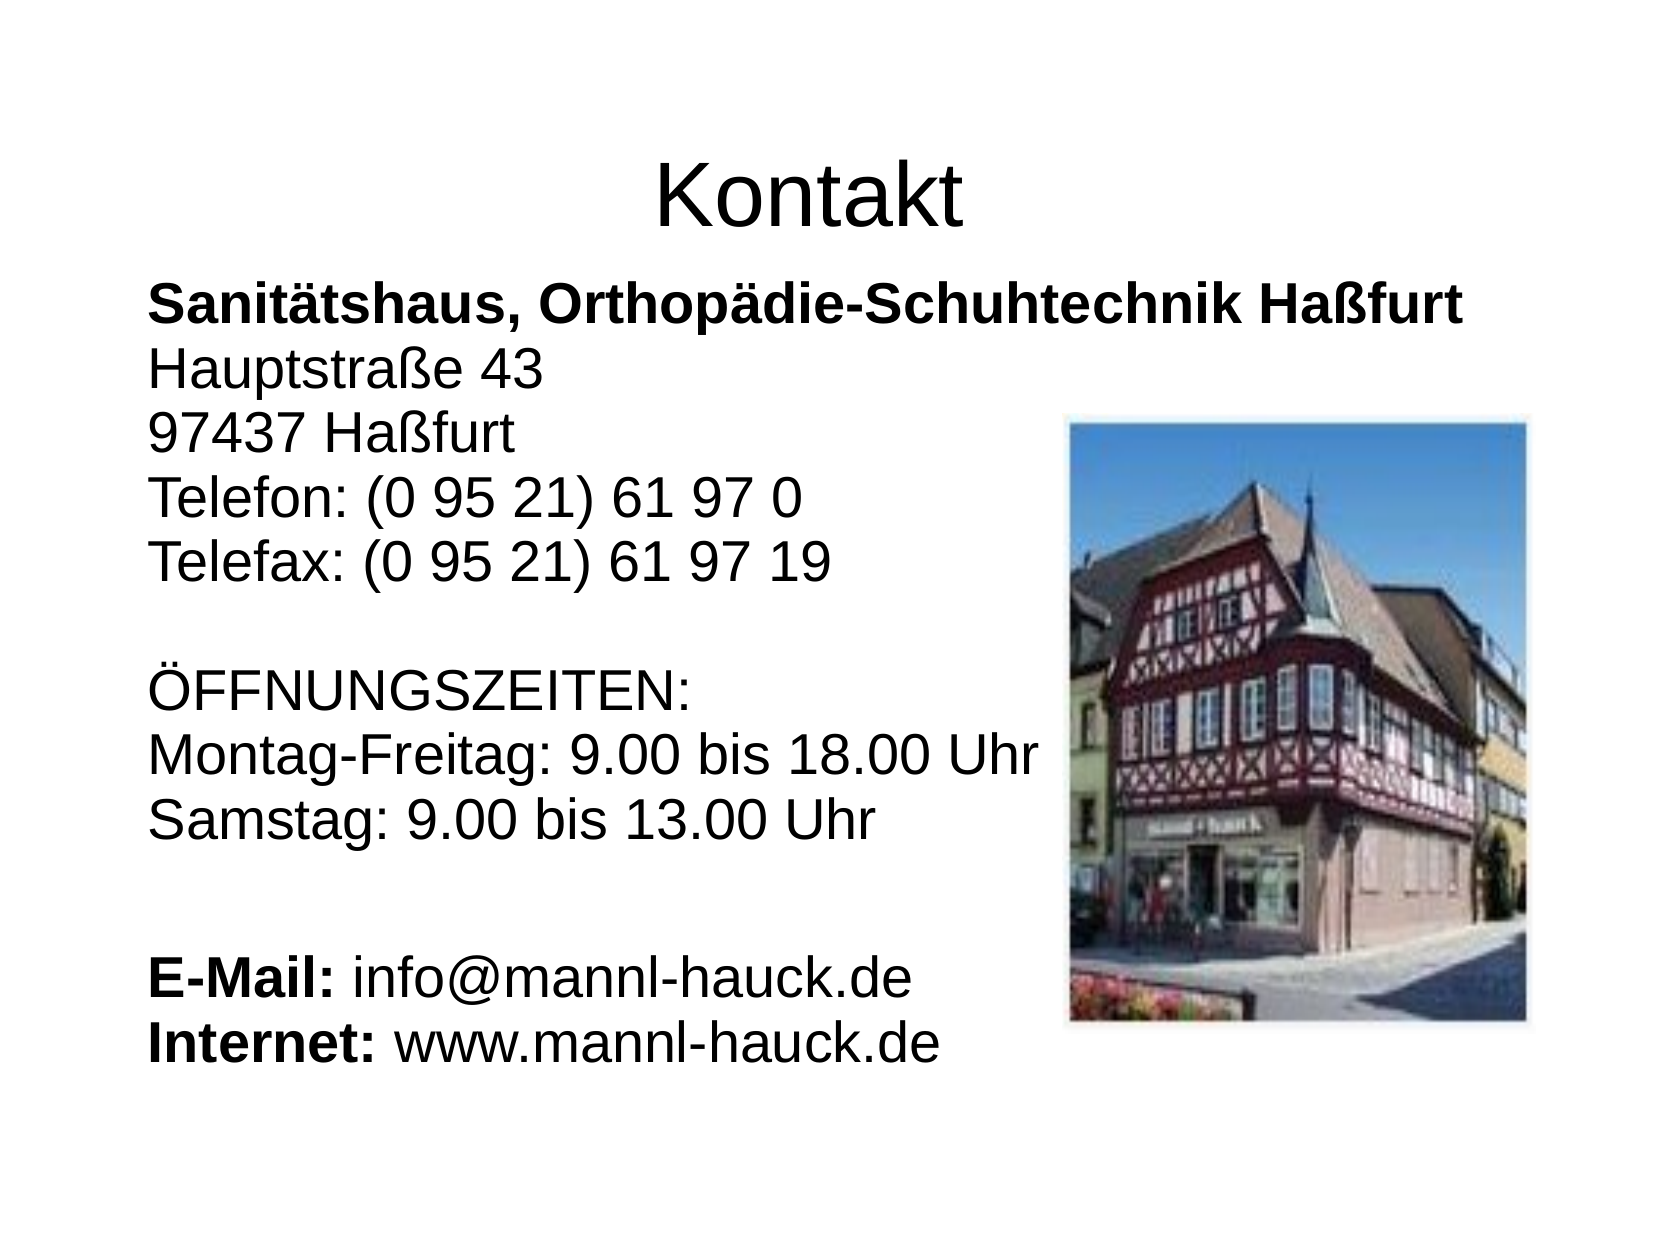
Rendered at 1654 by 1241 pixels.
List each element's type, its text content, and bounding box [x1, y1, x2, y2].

list Sanitätshaus, Orthopädie-Schuhtechnik Haßfurt Hauptstraße 43 97437 Haßfurt Telefon: (0 95 21) 61 97 0 Telefax: (0 95 21) 61 97 19 ÖFFNUNGSZEITEN: Montag-Freitag: 9.00 bis 18.00 Uhr Samstag: 9.00 bis 13.00 Uhr E-Mail: info@mannl-hauck.de Internet: www.mannl-hauck.de [147, 271, 1654, 1241]
picture [1062, 413, 1536, 1034]
title Kontakt [82, 90, 1536, 298]
